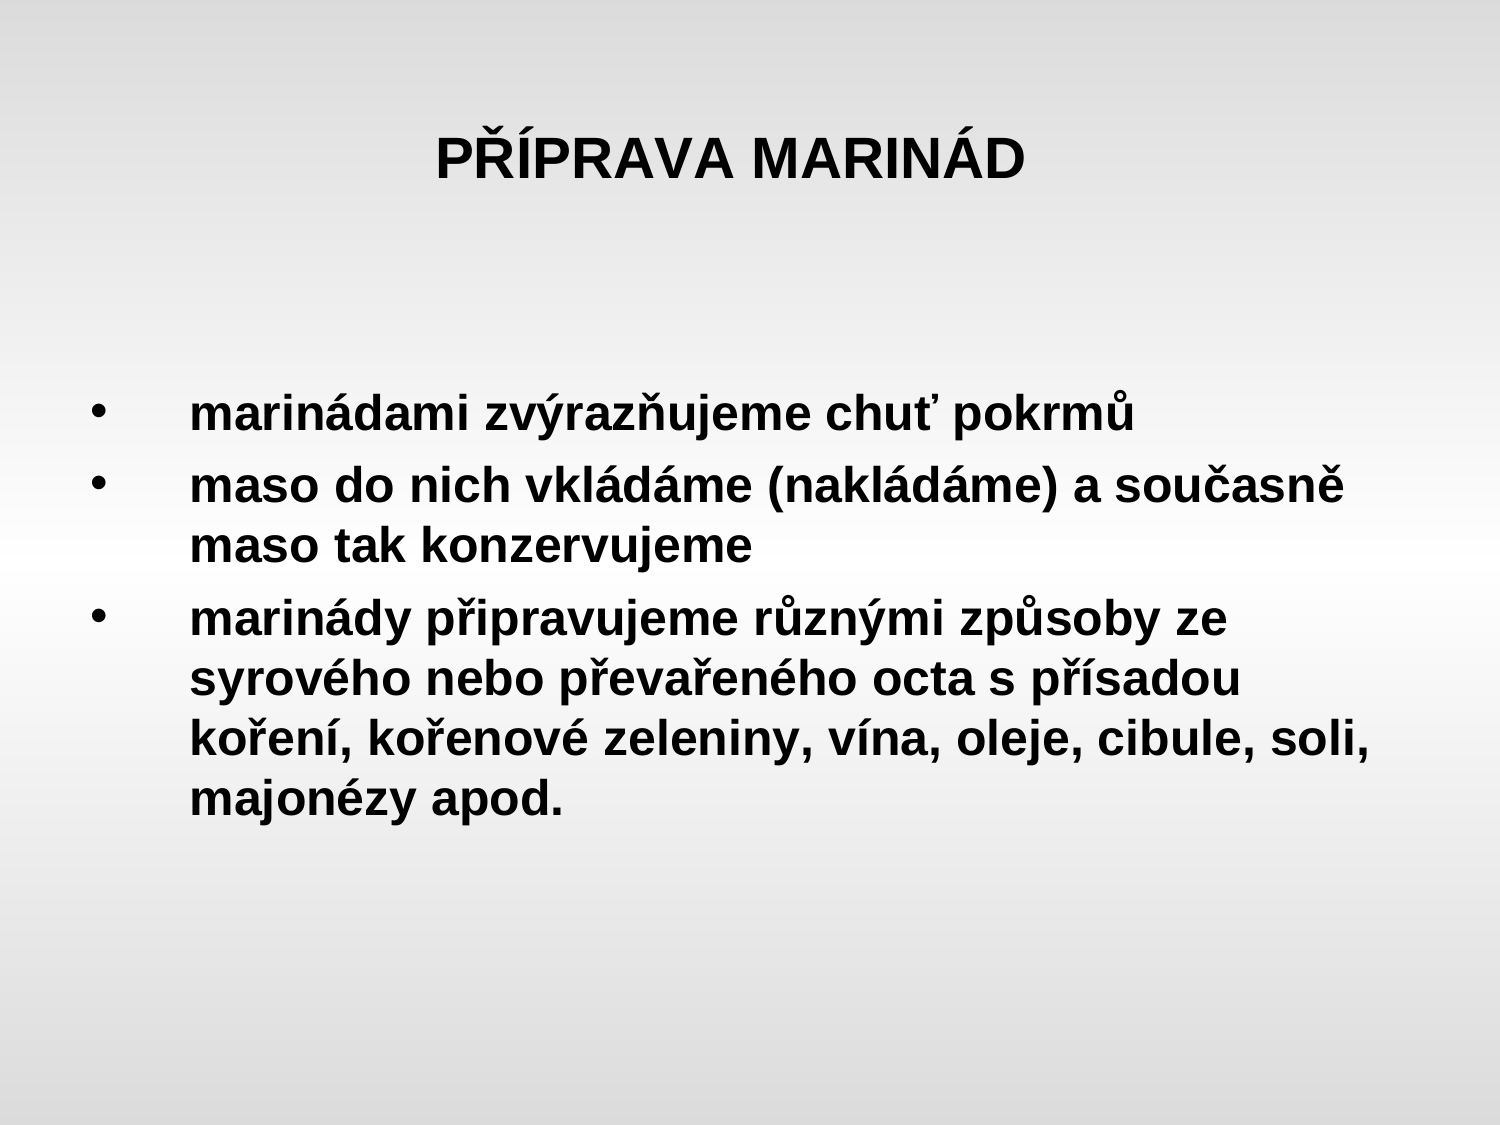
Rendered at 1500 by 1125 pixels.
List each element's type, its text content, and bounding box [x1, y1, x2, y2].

text_box PŘÍPRAVA MARINÁD [74, 112, 1388, 198]
list marinádami zvýrazňujeme chuť pokrmů maso do nich vkládáme (nakládáme) a současně maso tak konzervujeme marinády připravujeme různými způsoby ze syrového nebo převařeného octa s přísadou koření, kořenové zeleniny, vína, oleje, cibule, soli, majonézy apod. [75, 299, 1426, 888]
